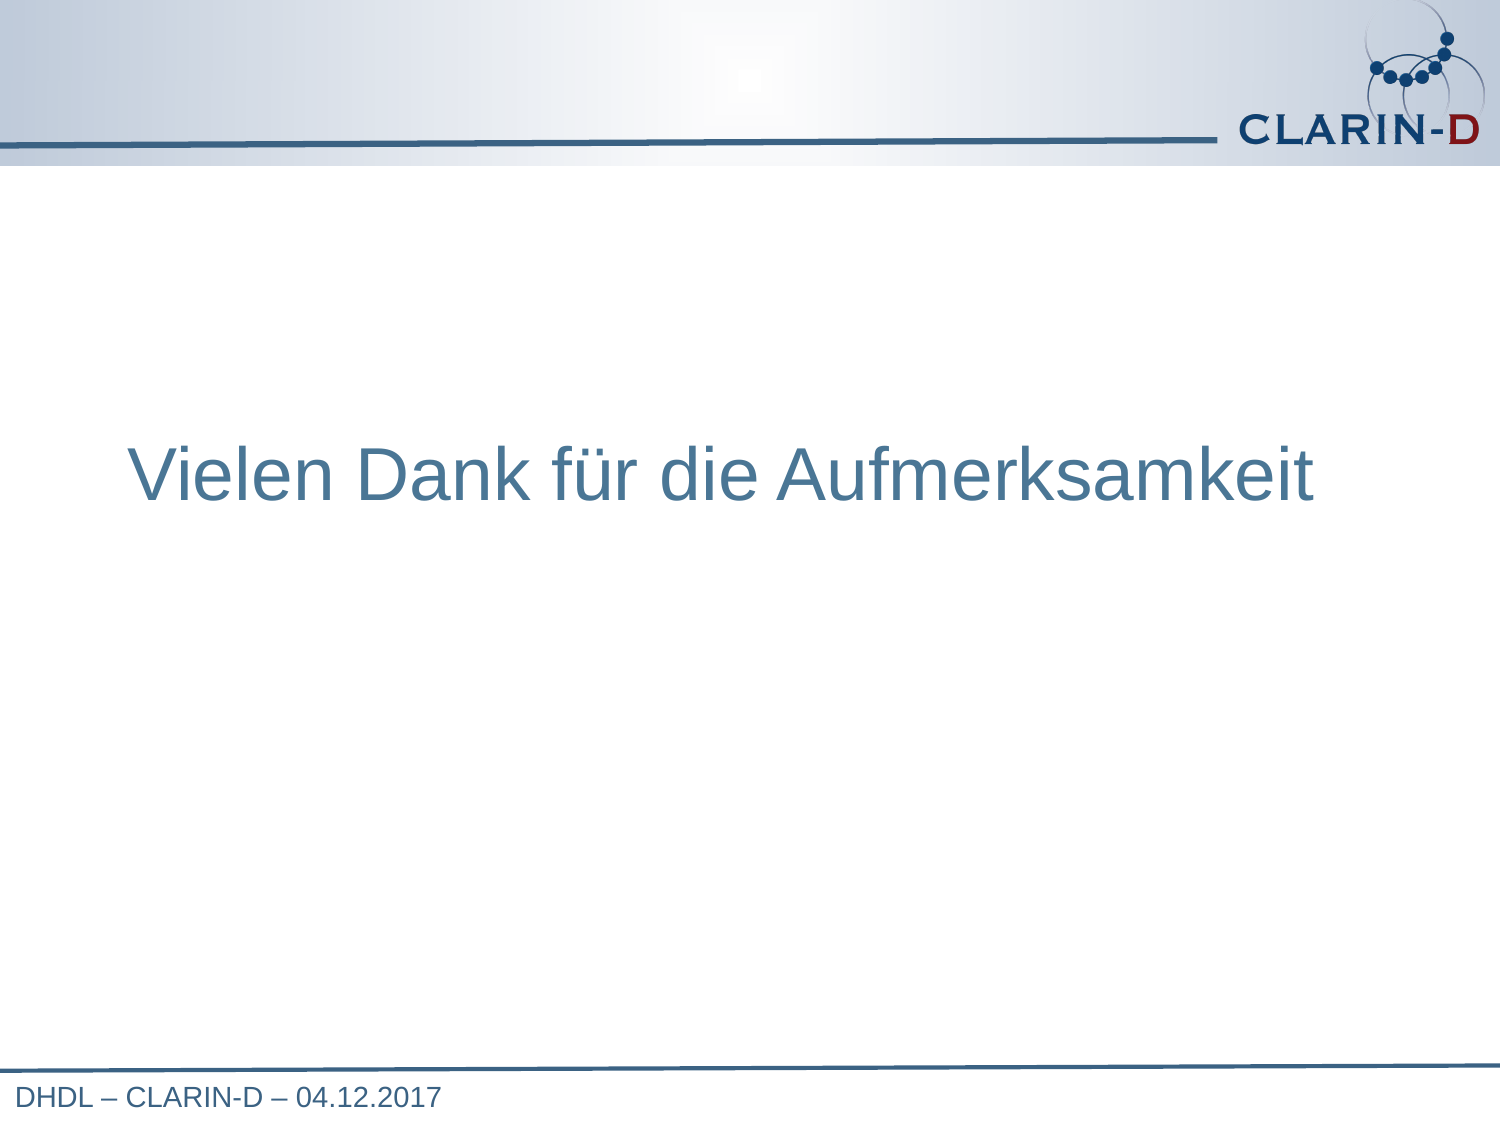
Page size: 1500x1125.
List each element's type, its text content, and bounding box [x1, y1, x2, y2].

title Vielen Dank für die Aufmerksamkeit [112, 349, 1388, 591]
picture [0, 0, 1500, 166]
